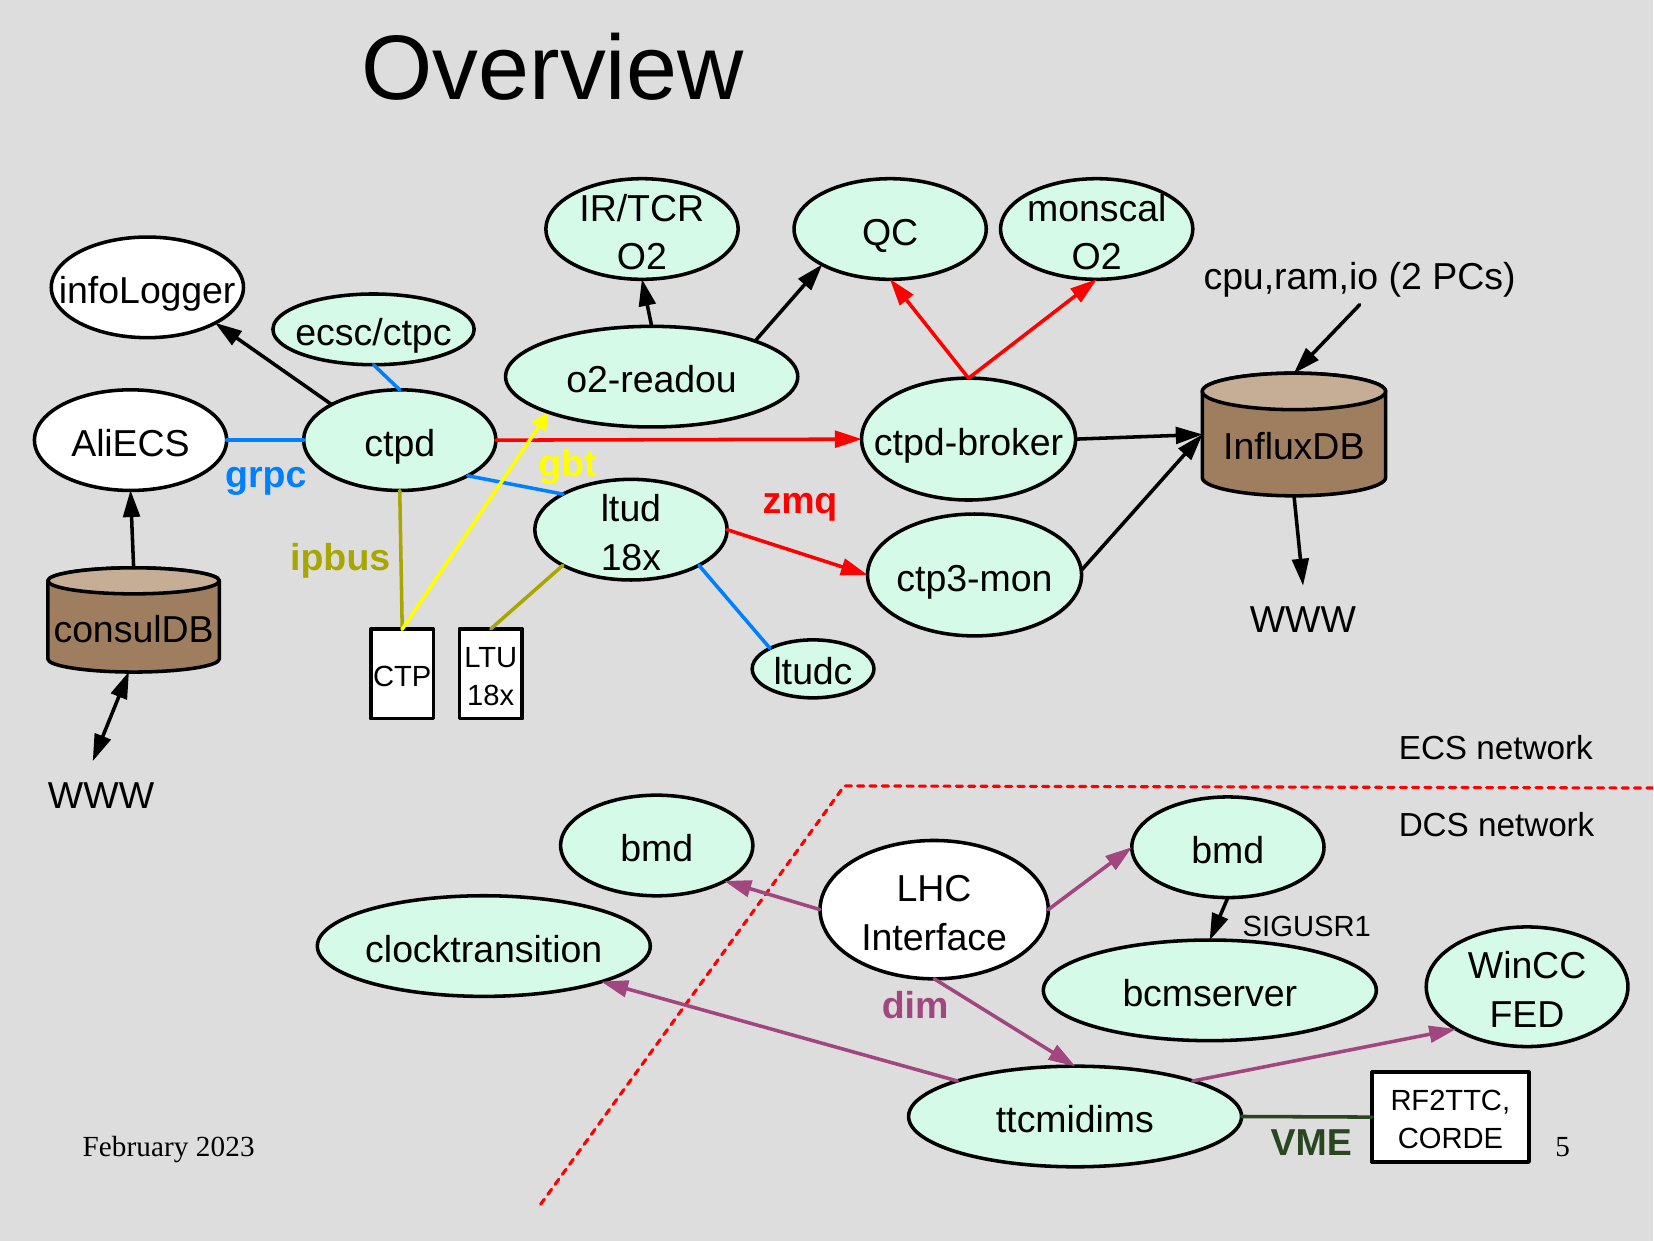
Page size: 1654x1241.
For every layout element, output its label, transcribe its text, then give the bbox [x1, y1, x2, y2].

text_box ltud 18x [534, 479, 727, 580]
text_box ttcmidims [908, 1066, 1242, 1167]
text_box WinCC FED [1426, 926, 1628, 1047]
text_box consulDB [47, 582, 220, 673]
text_box WWW [33, 760, 178, 824]
text_box ltudc [752, 639, 874, 698]
text_box zmq [747, 465, 893, 529]
text_box ctp3-mon [867, 514, 1082, 636]
text_box gbt [523, 428, 624, 492]
text_box o2-readou [505, 326, 798, 427]
text_box RF2TTC, CORDE [1372, 1072, 1529, 1162]
text_box clocktransition [317, 895, 651, 997]
text_box DCS network [1383, 793, 1612, 852]
text_box cpu,ram,io (2 PCs) [1188, 241, 1531, 305]
text_box bmd [1131, 796, 1325, 898]
text_box monscal O2 [1000, 178, 1193, 280]
text_box ipbus [275, 522, 421, 587]
title Overview [98, 3, 1007, 133]
text_box ctpd-broker [861, 378, 1076, 501]
text_box ecsc/ctpc [272, 293, 475, 365]
text_box ctpd [303, 389, 496, 491]
text_box InfluxDB [1202, 394, 1386, 496]
text_box VME [1255, 1107, 1401, 1171]
text_box dim [867, 970, 1012, 1034]
text_box QC [794, 178, 987, 280]
text_box WWW [1235, 585, 1372, 649]
text_box infoLogger [51, 237, 244, 338]
text_box AliECS [34, 389, 227, 491]
text_box LTU 18x [459, 628, 523, 719]
text_box bcmserver [1043, 940, 1377, 1041]
text_box IR/TCR O2 [545, 178, 739, 280]
text_box bmd [560, 795, 753, 896]
text_box CTP [370, 629, 434, 719]
text_box grpc [210, 440, 356, 504]
text_box ECS network [1383, 717, 1612, 775]
text_box LHC Interface [820, 840, 1049, 970]
text_box SIGUSR1 [1227, 897, 1456, 955]
